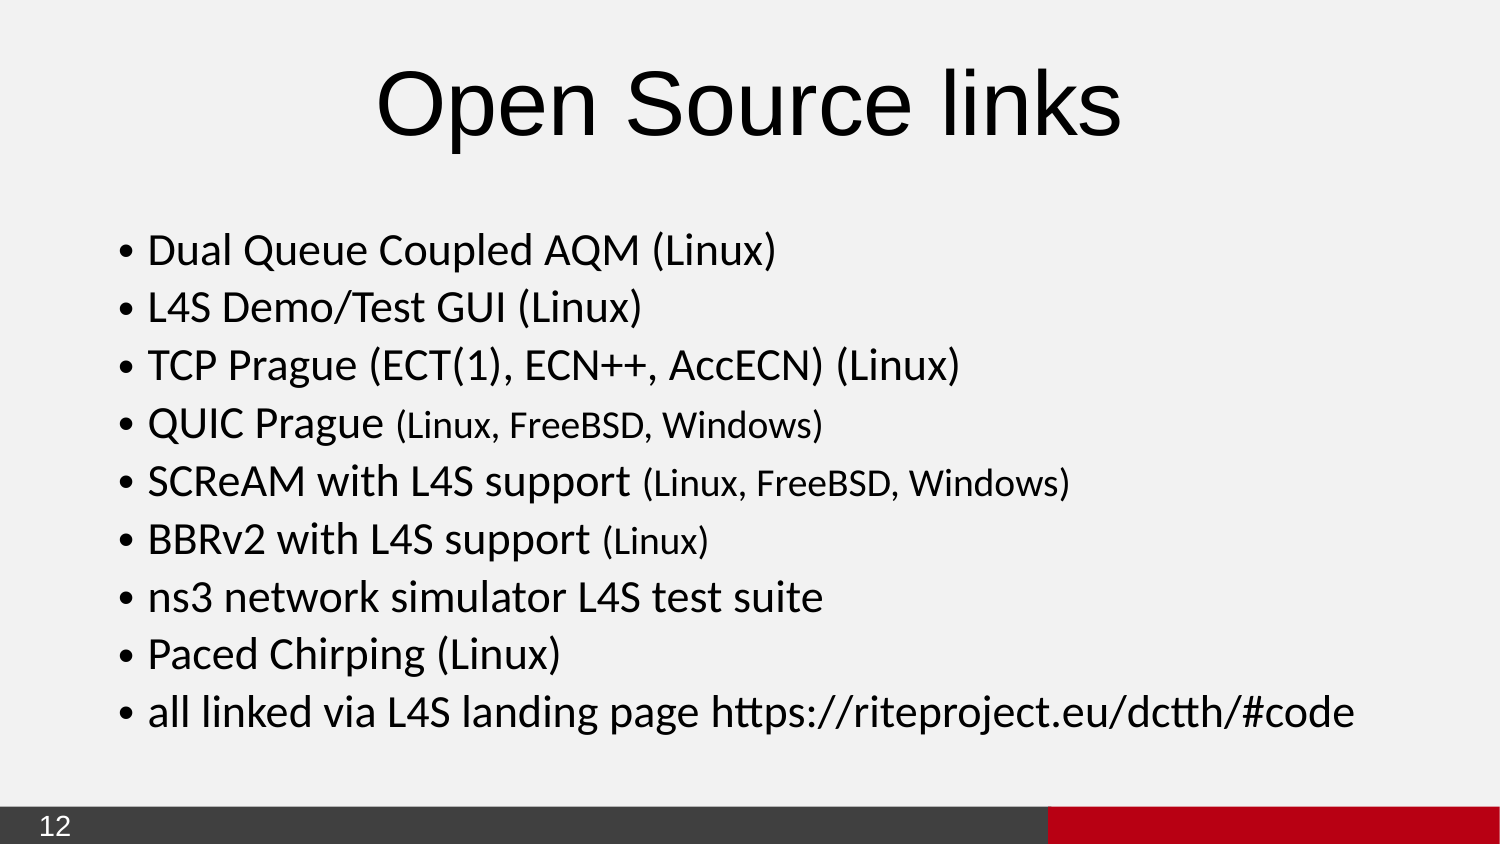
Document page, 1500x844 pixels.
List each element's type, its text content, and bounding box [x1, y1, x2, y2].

title Open Source links [75, 33, 1425, 175]
list Dual Queue Coupled AQM (Linux) L4S Demo/Test GUI (Linux) TCP Prague (ECT(1), ECN++, AccECN) (Linux) QUIC Prague (Linux, FreeBSD, Windows) SCReAM with L4S support (Linux, FreeBSD, Windows) BBRv2 with L4S support (Linux) ns3 network simulator L4S test suite Paced Chirping (Linux) all linked via L4S landing page https://riteproject.eu/dctth/#code [103, 224, 1374, 760]
